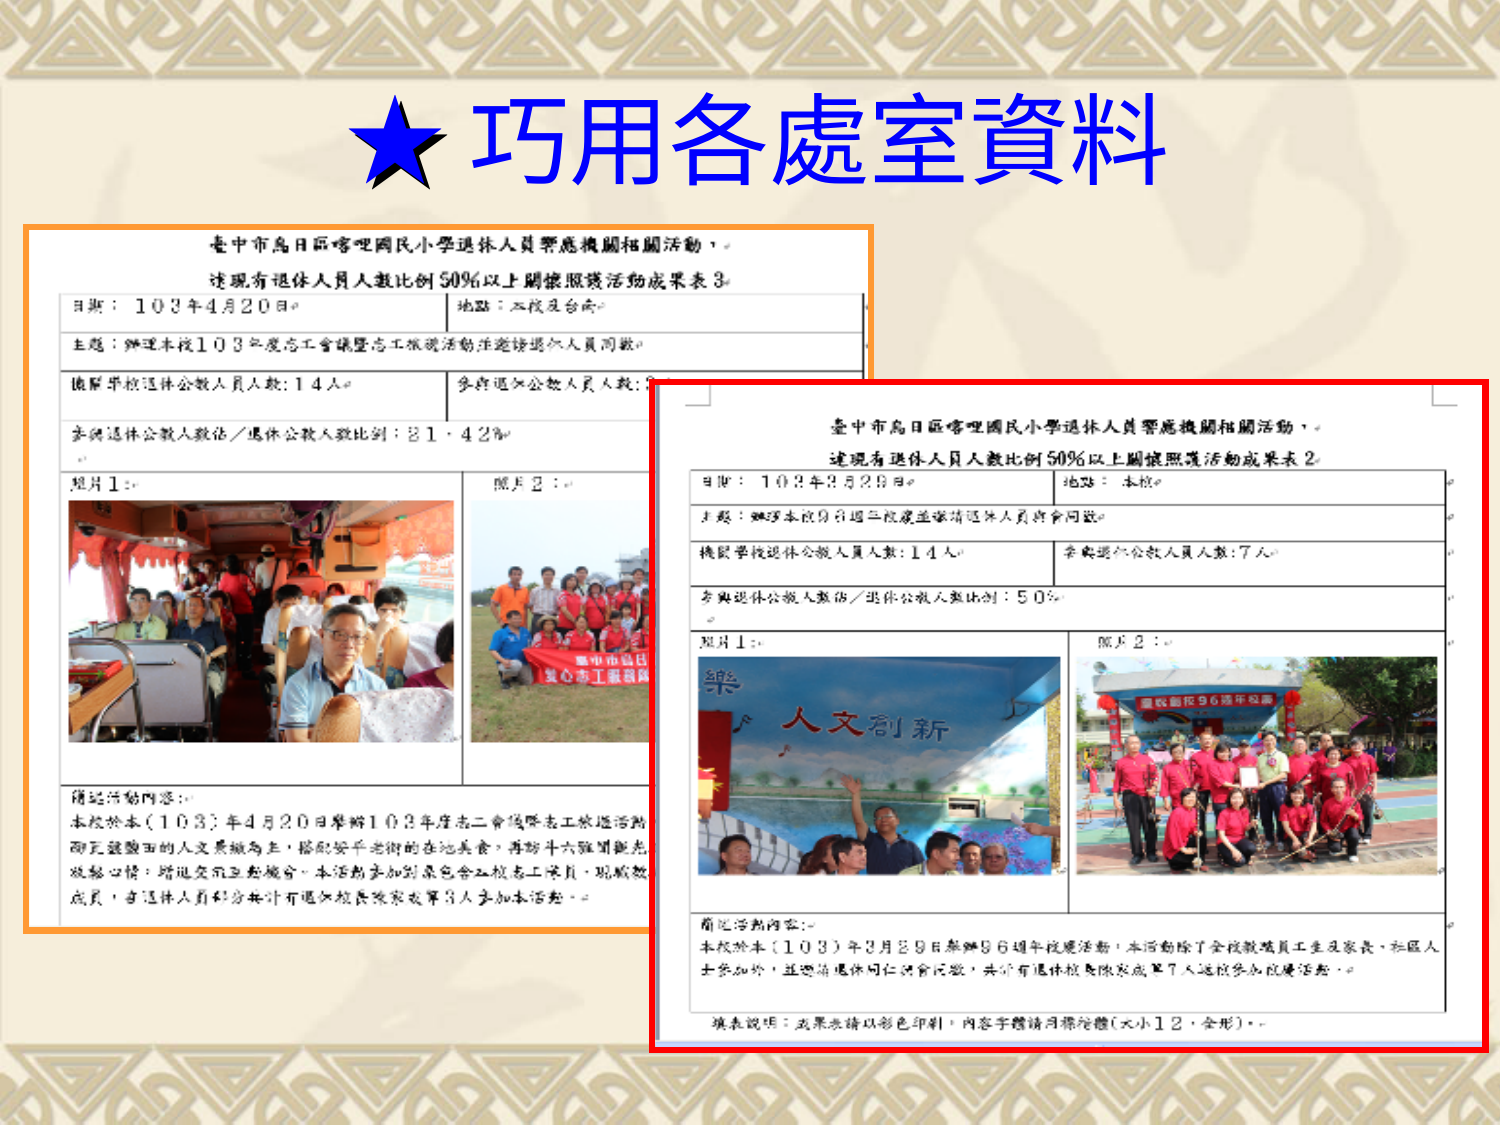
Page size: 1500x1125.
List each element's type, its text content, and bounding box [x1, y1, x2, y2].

text_box ★巧用各處室資料 [56, 42, 1458, 232]
picture [0, 0, 1500, 1125]
